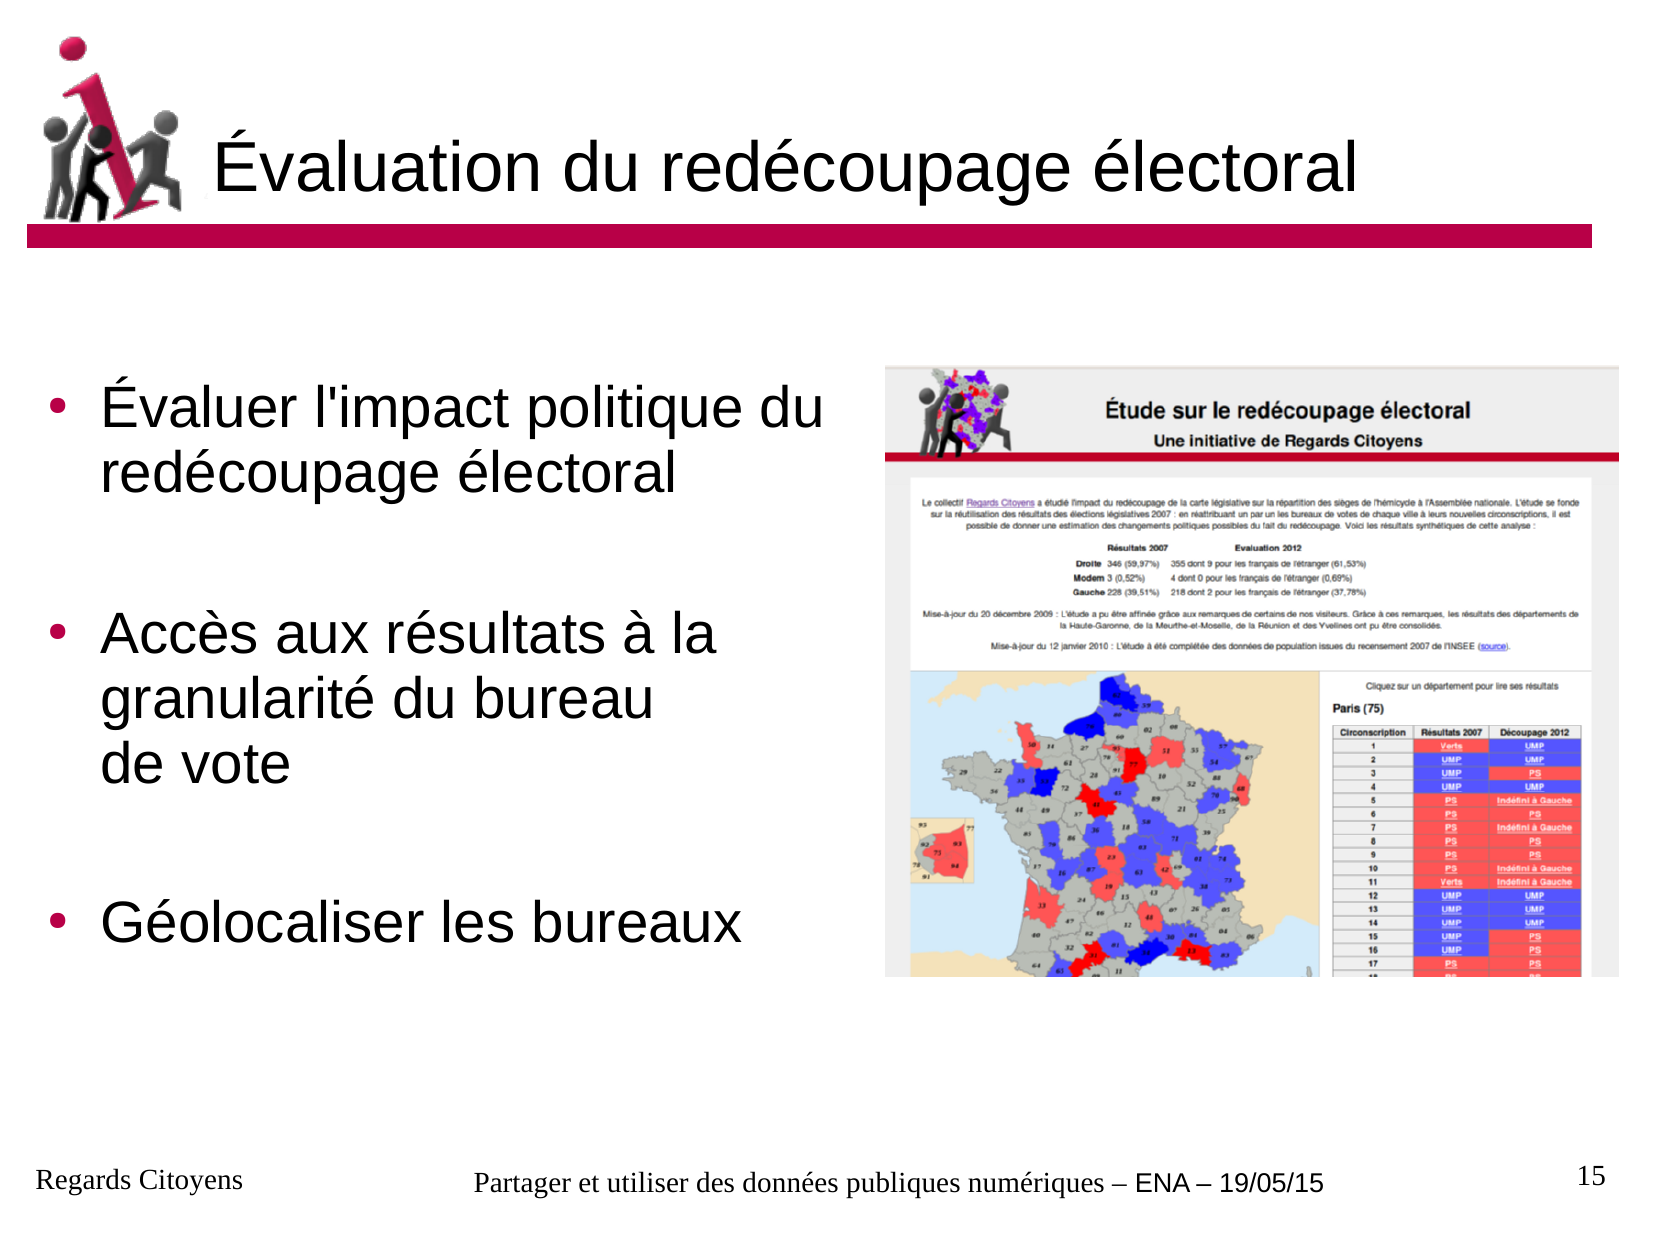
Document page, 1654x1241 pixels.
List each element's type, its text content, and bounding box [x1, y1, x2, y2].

list Évaluer l'impact politique du redécoupage électoral Accès aux résultats à la granularité du bureau de vote Géolocaliser les bureaux [29, 374, 886, 1193]
picture [885, 365, 1619, 977]
title Évaluation du redécoupage électoral [212, 70, 1648, 264]
picture [27, 31, 208, 224]
